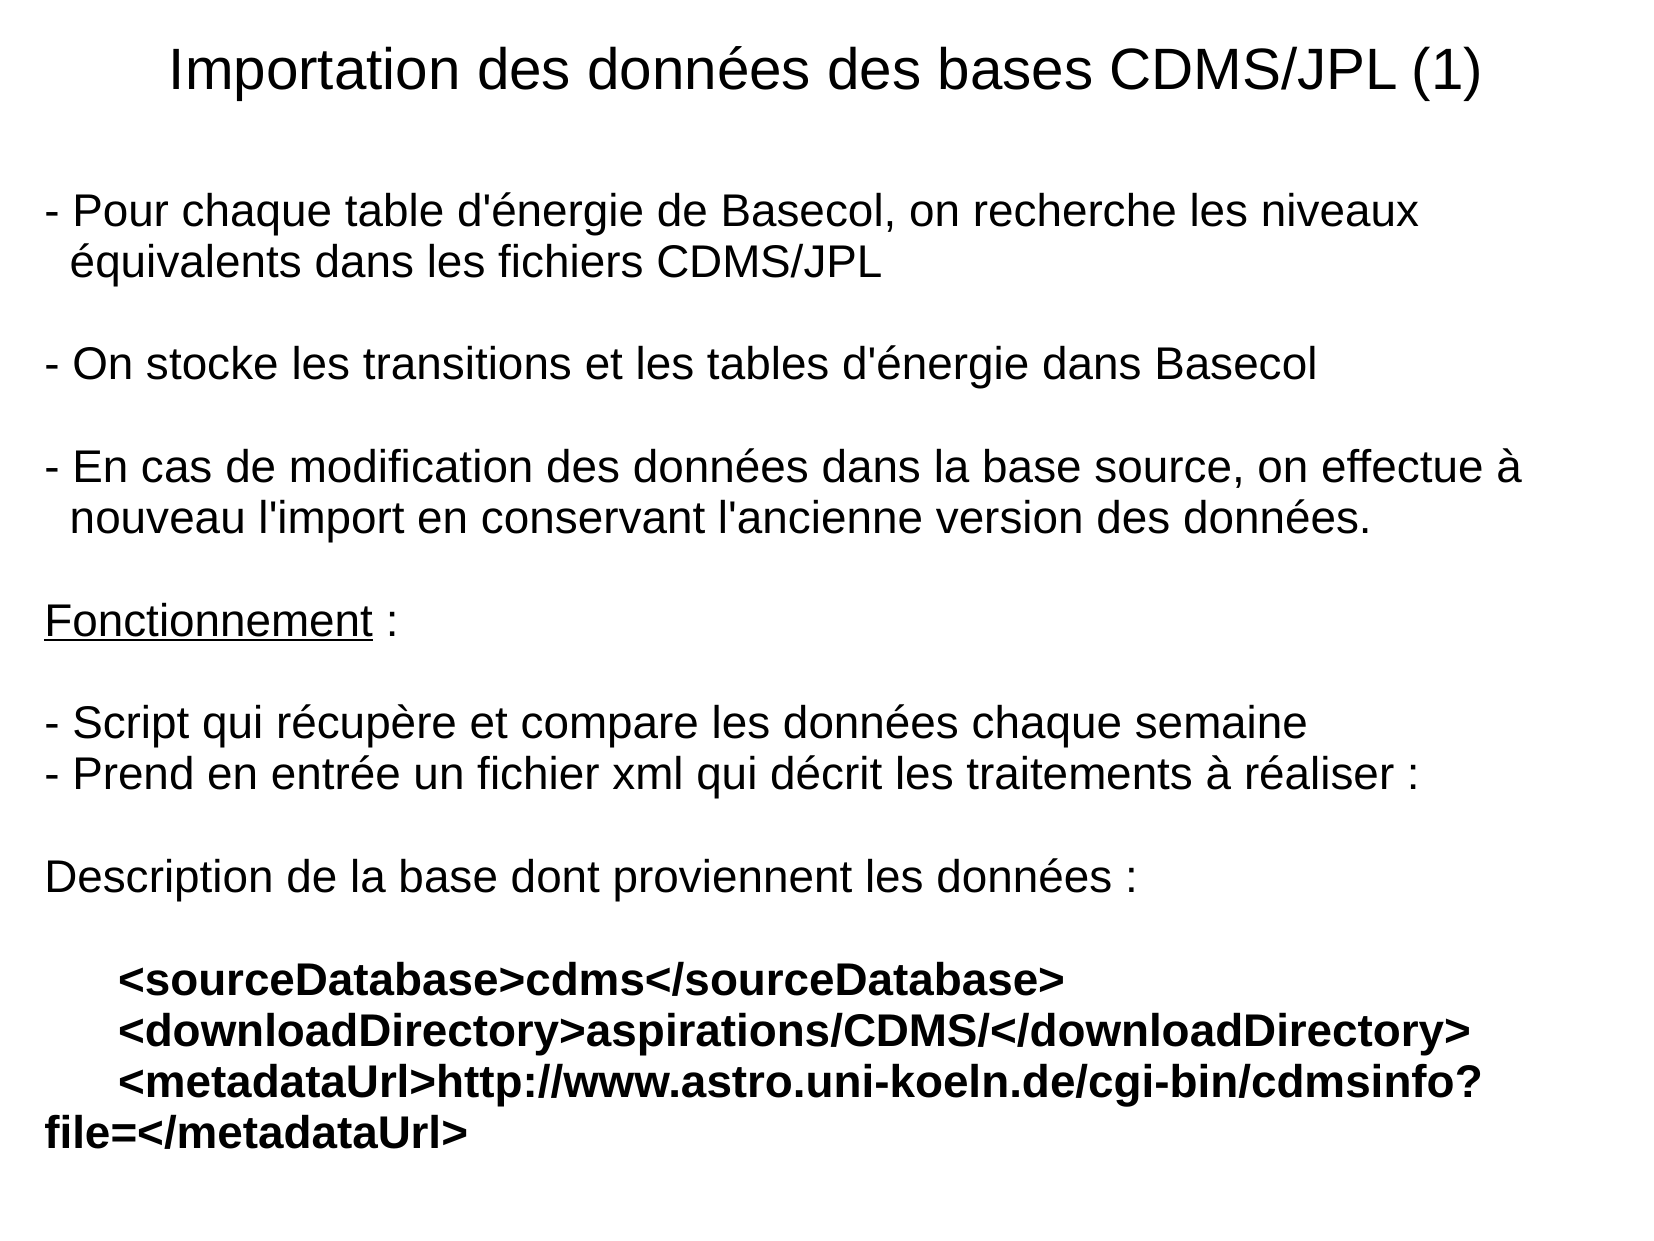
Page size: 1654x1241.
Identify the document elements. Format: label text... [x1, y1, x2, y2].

text_box - Pour chaque table d'énergie de Basecol, on recherche les niveaux équivalents dans les fichiers CDMS/JPL - On stocke les transitions et les tables d'énergie dans Basecol - En cas de modification des données dans la base source, on effectue à nouveau l'import en conservant l'ancienne version des données. Fonctionnement : - Script qui récupère et compare les données chaque semaine - Prend en entrée un fichier xml qui décrit les traitements à réaliser : Description de la base dont proviennent les données : <sourceDatabase>cdms</sourceDatabase> <downloadDirectory>aspirations/CDMS/</downloadDirectory> <metadataUrl>http://www.astro.uni-koeln.de/cgi-bin/cdmsinfo?file=</metadataUrl> [29, 177, 1654, 1218]
text_box Importation des données des bases CDMS/JPL (1) [147, 29, 1506, 110]
